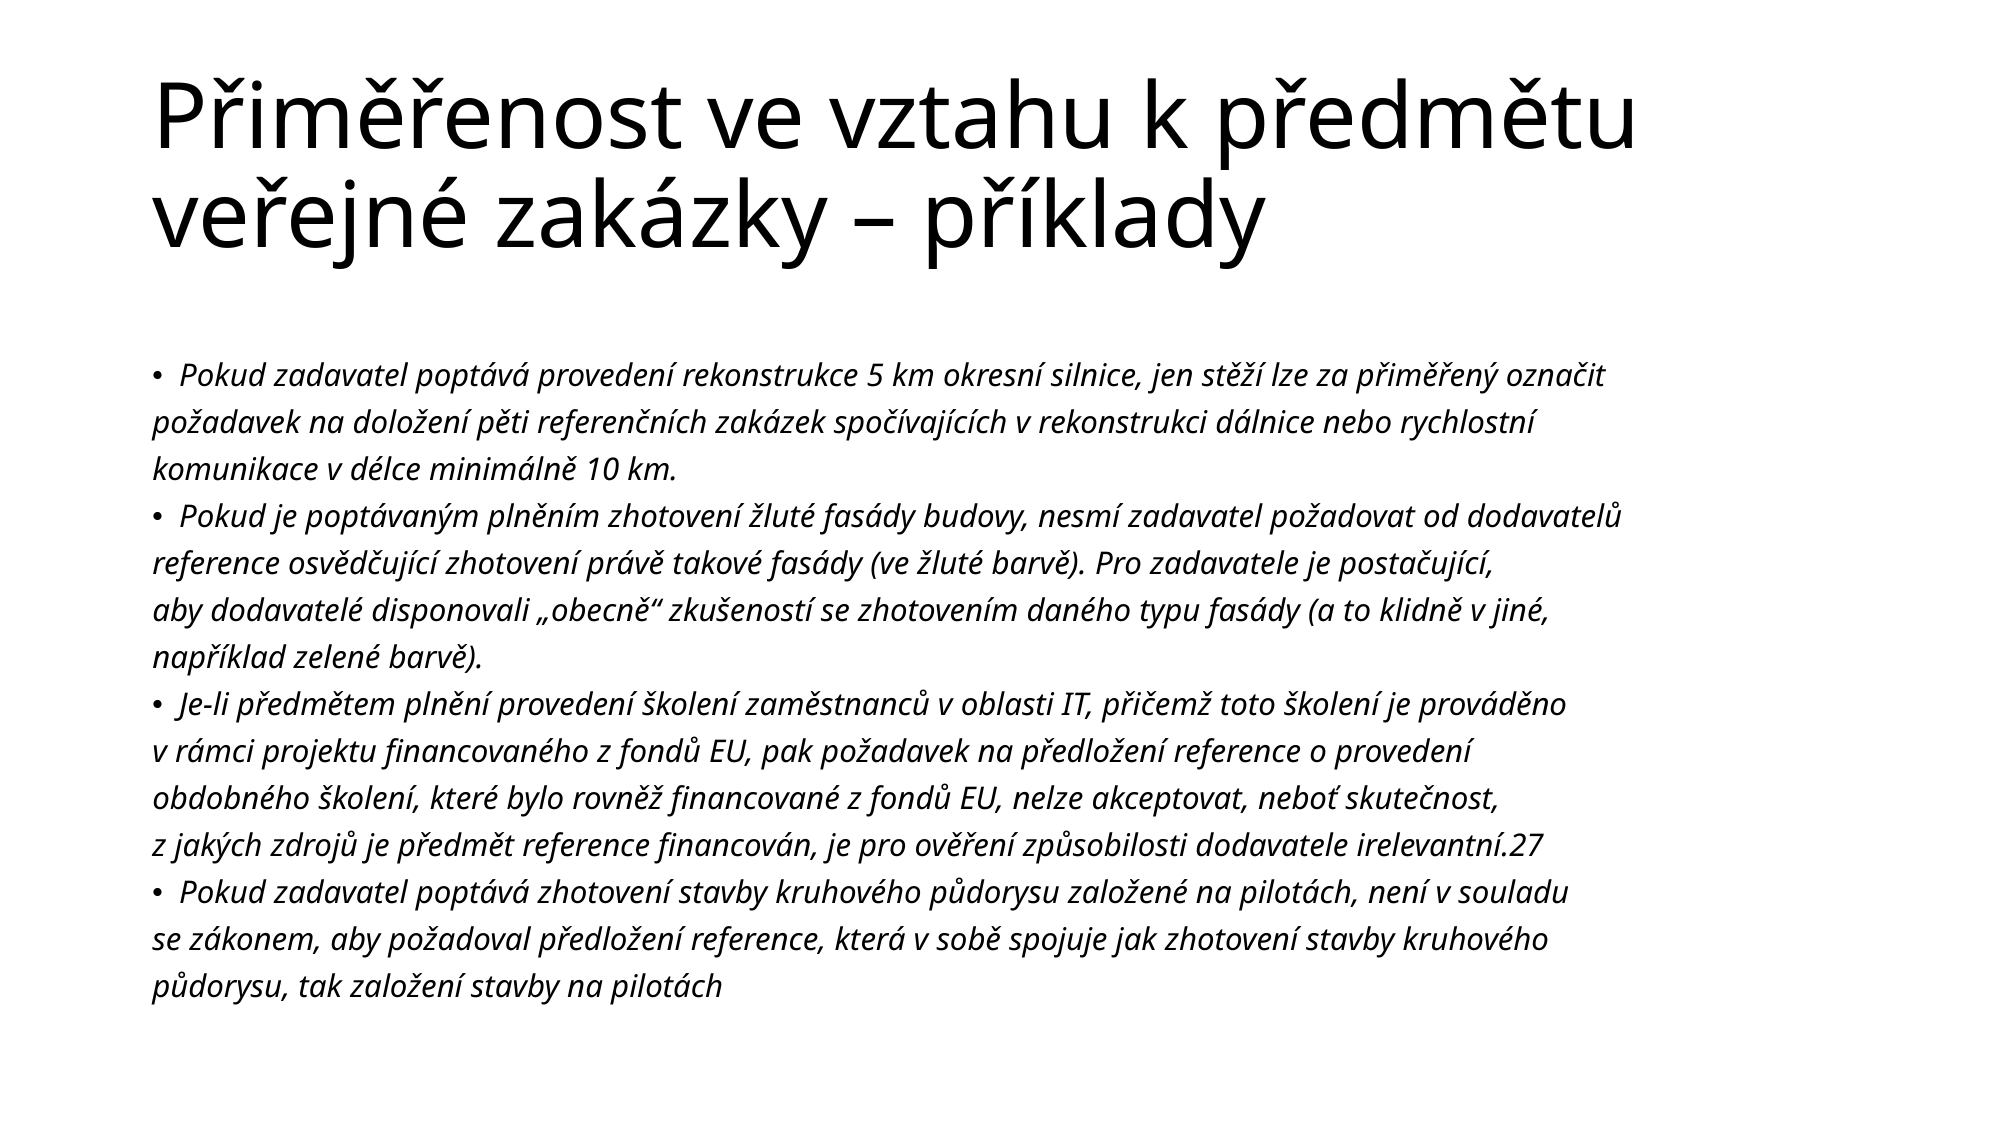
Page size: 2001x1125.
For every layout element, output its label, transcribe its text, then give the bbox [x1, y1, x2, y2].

list • Pokud zadavatel poptává provedení rekonstrukce 5 km okresní silnice, jen stěží lze za přiměřený označit požadavek na doložení pěti referenčních zakázek spočívajících v rekonstrukci dálnice nebo rychlostní komunikace v délce minimálně 10 km. • Pokud je poptávaným plněním zhotovení žluté fasády budovy, nesmí zadavatel požadovat od dodavatelů reference osvědčující zhotovení právě takové fasády (ve žluté barvě). Pro zadavatele je postačující, aby dodavatelé disponovali „obecně“ zkušeností se zhotovením daného typu fasády (a to klidně v jiné, například zelené barvě). • Je-li předmětem plnění provedení školení zaměstnanců v oblasti IT, přičemž toto školení je prováděno v rámci projektu financovaného z fondů EU, pak požadavek na předložení reference o provedení obdobného školení, které bylo rovněž financované z fondů EU, nelze akceptovat, neboť skutečnost, z jakých zdrojů je předmět reference financován, je pro ověření způsobilosti dodavatele irelevantní.27 • Pokud zadavatel poptává zhotovení stavby kruhového půdorysu založené na pilotách, není v souladu se zákonem, aby požadoval předložení reference, která v sobě spojuje jak zhotovení stavby kruhového půdorysu, tak založení stavby na pilotách [137, 299, 1863, 1014]
title Přiměřenost ve vztahu k předmětu veřejné zakázky – příklady [137, 59, 1863, 278]
